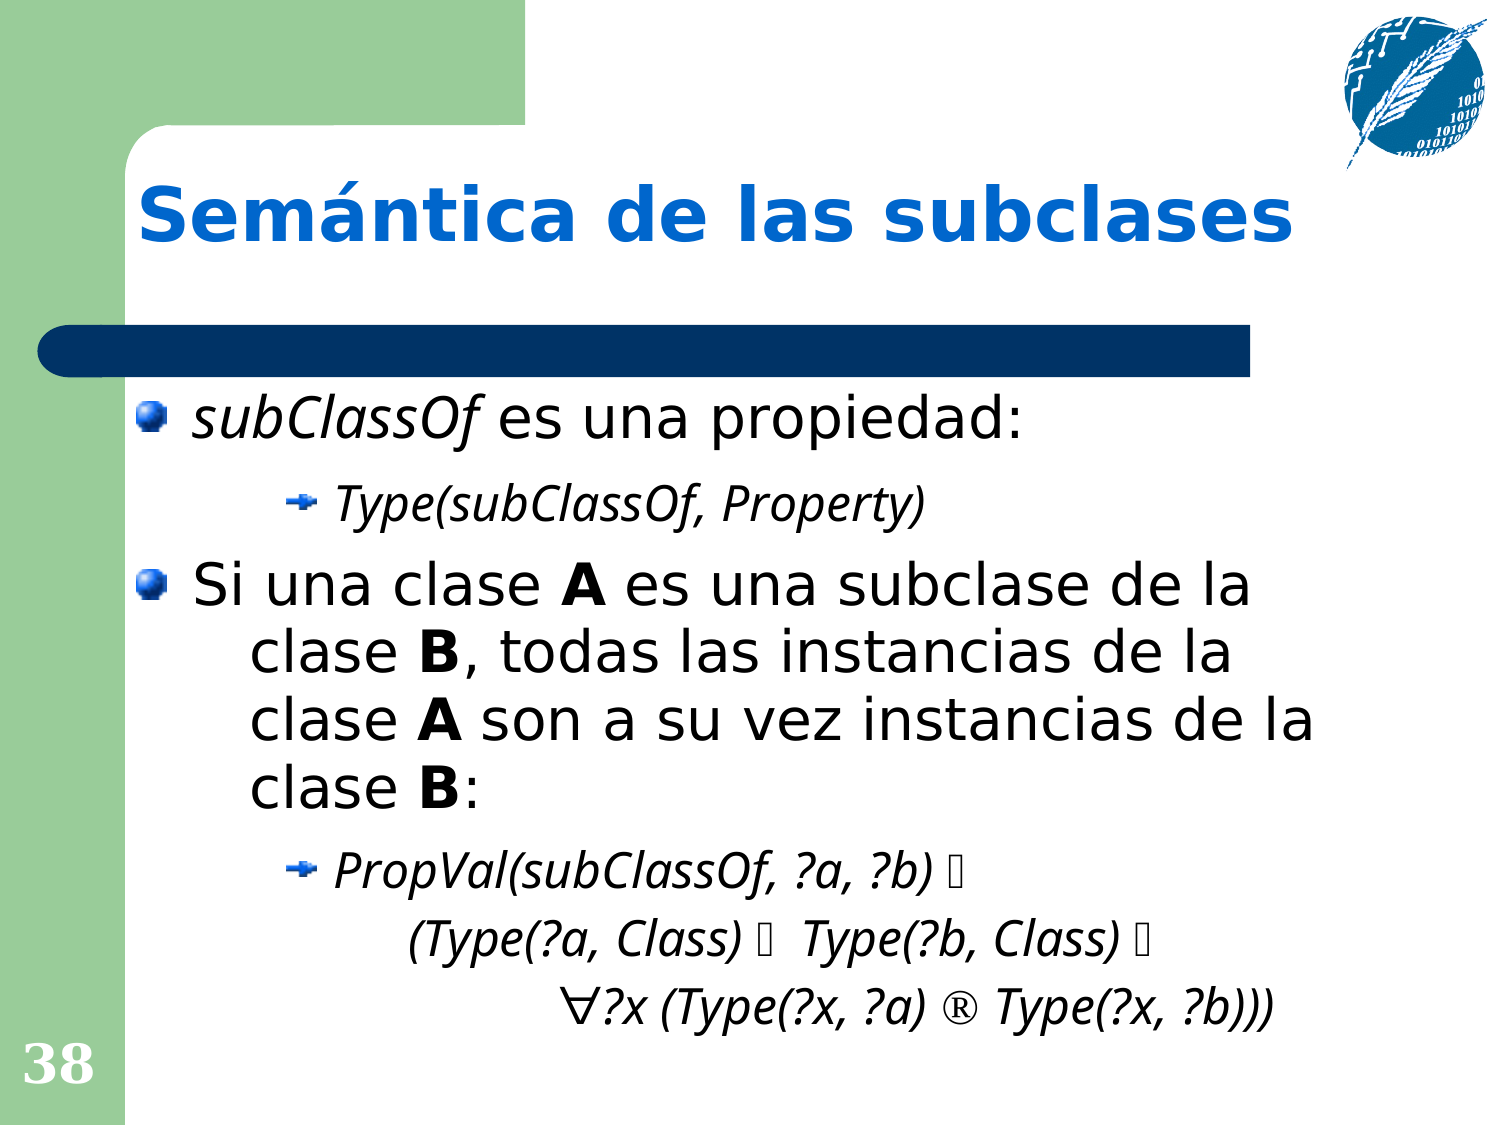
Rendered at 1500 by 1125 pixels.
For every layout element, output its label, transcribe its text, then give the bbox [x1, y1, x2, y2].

picture [1416, 140, 1425, 149]
list subClassOf es una propiedad: Type(subClassOf, Property) Si una clase A es una subclase de la clase B, todas las instancias de la clase A son a su vez instancias de la clase B: PropVal(subClassOf, ?a, ?b)  (Type(?a, Class)  Type(?b, Class)  ∀?x (Type(?x, ?a) ® Type(?x, ?b))) [136, 376, 1399, 1125]
picture [1436, 127, 1450, 136]
title Semántica de las subclases [136, 135, 1413, 301]
picture [1433, 139, 1440, 147]
picture [1427, 138, 1431, 148]
picture [1341, 15, 1487, 172]
